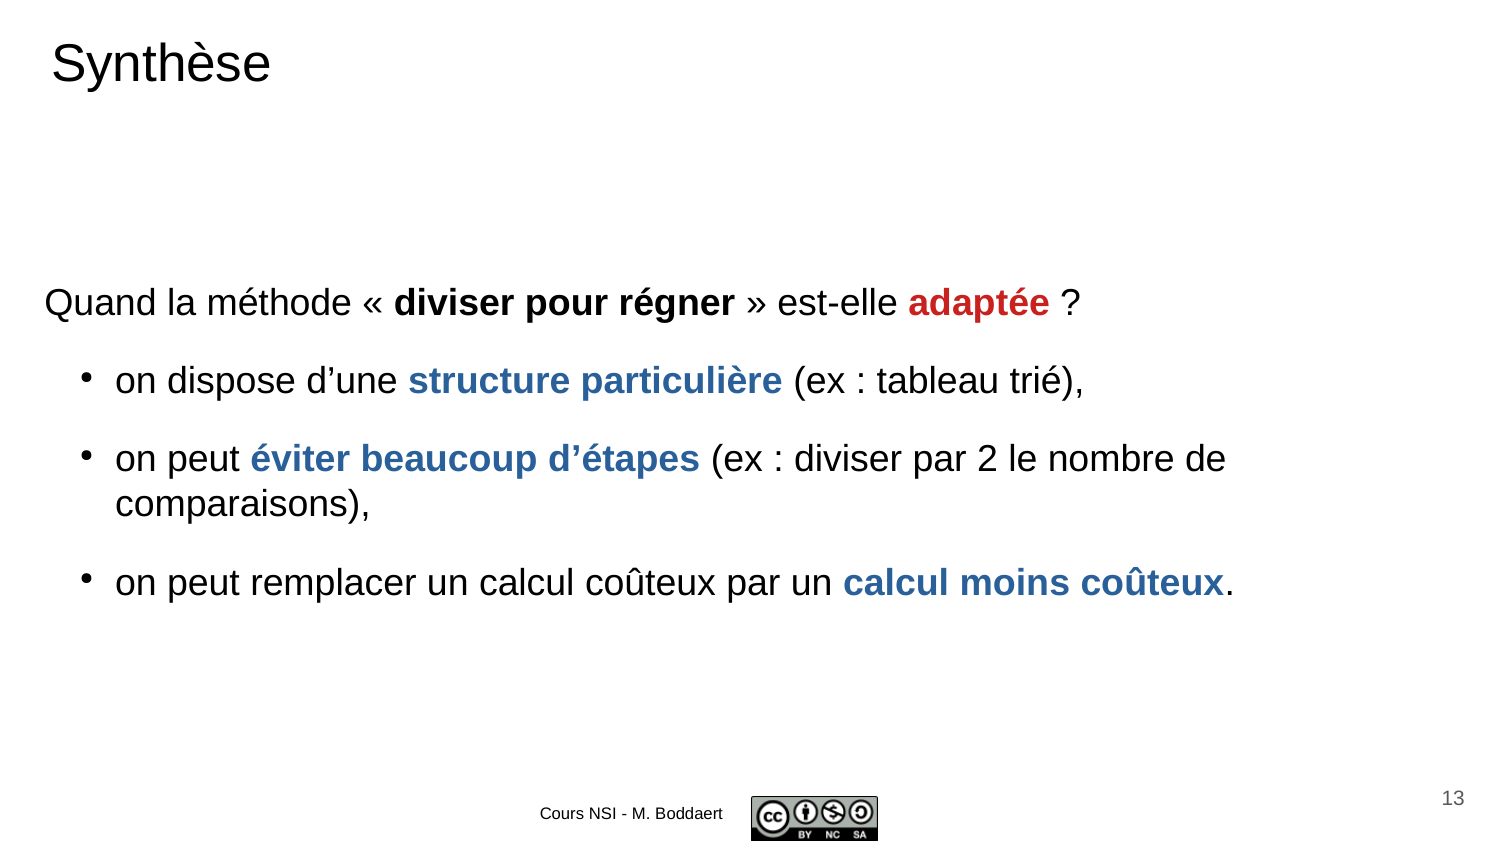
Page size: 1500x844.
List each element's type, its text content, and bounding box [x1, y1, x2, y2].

picture [751, 796, 878, 841]
title Synthèse [51, 13, 1449, 108]
text_box Quand la méthode « diviser pour régner » est-elle adaptée ? on dispose d’une structure particulière (ex : tableau trié), on peut éviter beaucoup d’étapes (ex : diviser par 2 le nombre de comparaisons), on peut remplacer un calcul coûteux par un calcul moins coûteux. [29, 120, 1477, 760]
slide_number <numéro> [1389, 764, 1480, 830]
